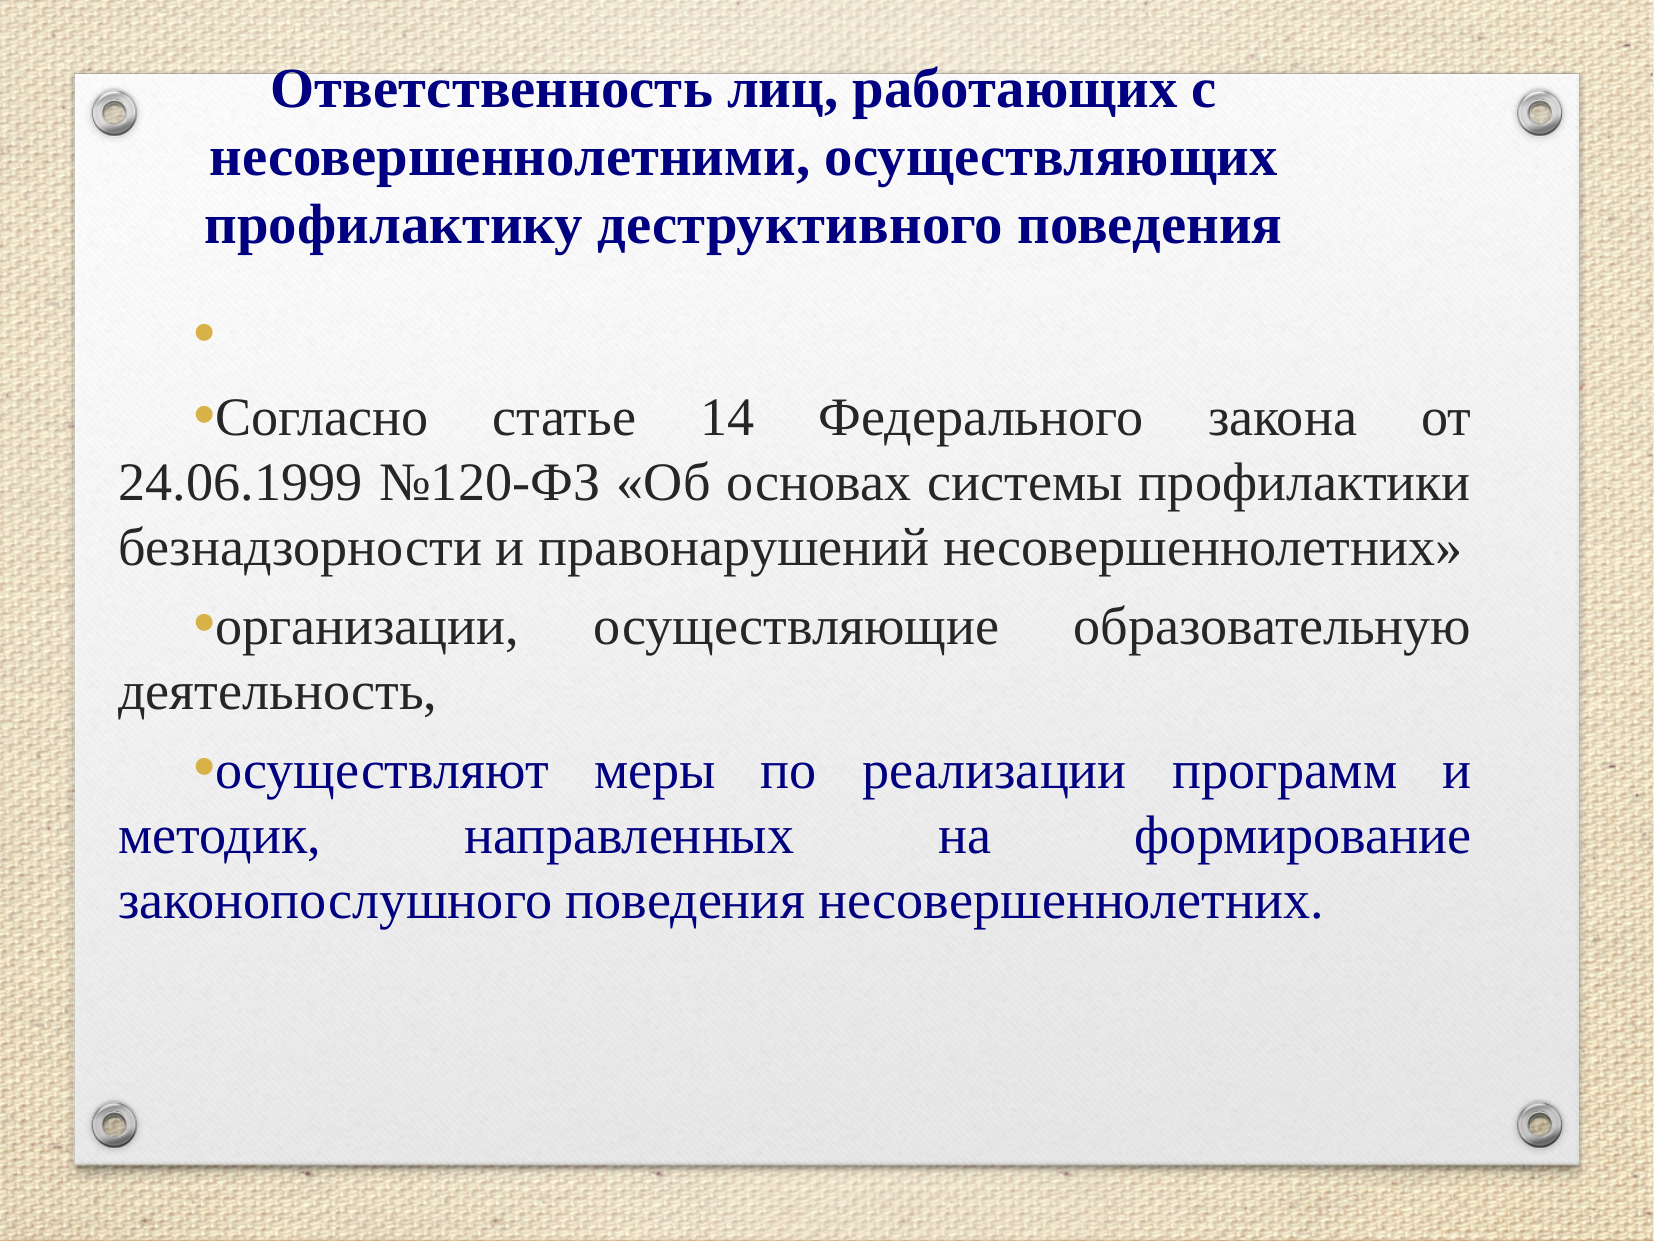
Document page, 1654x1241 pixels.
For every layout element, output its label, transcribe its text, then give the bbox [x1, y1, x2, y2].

title Ответственность лиц, работающих с несовершеннолетними, осуществляющих профилактику деструктивного поведения [0, 42, 1489, 264]
list Согласно статье 14 Федерального закона от 24.06.1999 №120-ФЗ «Об основах системы профилактики безнадзорности и правонарушений несовершеннолетних» организации, осуществляющие образовательную деятельность, осуществляют меры по реализации программ и методик, направленных на формирование законопослушного поведения несовершеннолетних. [0, 290, 1489, 1010]
